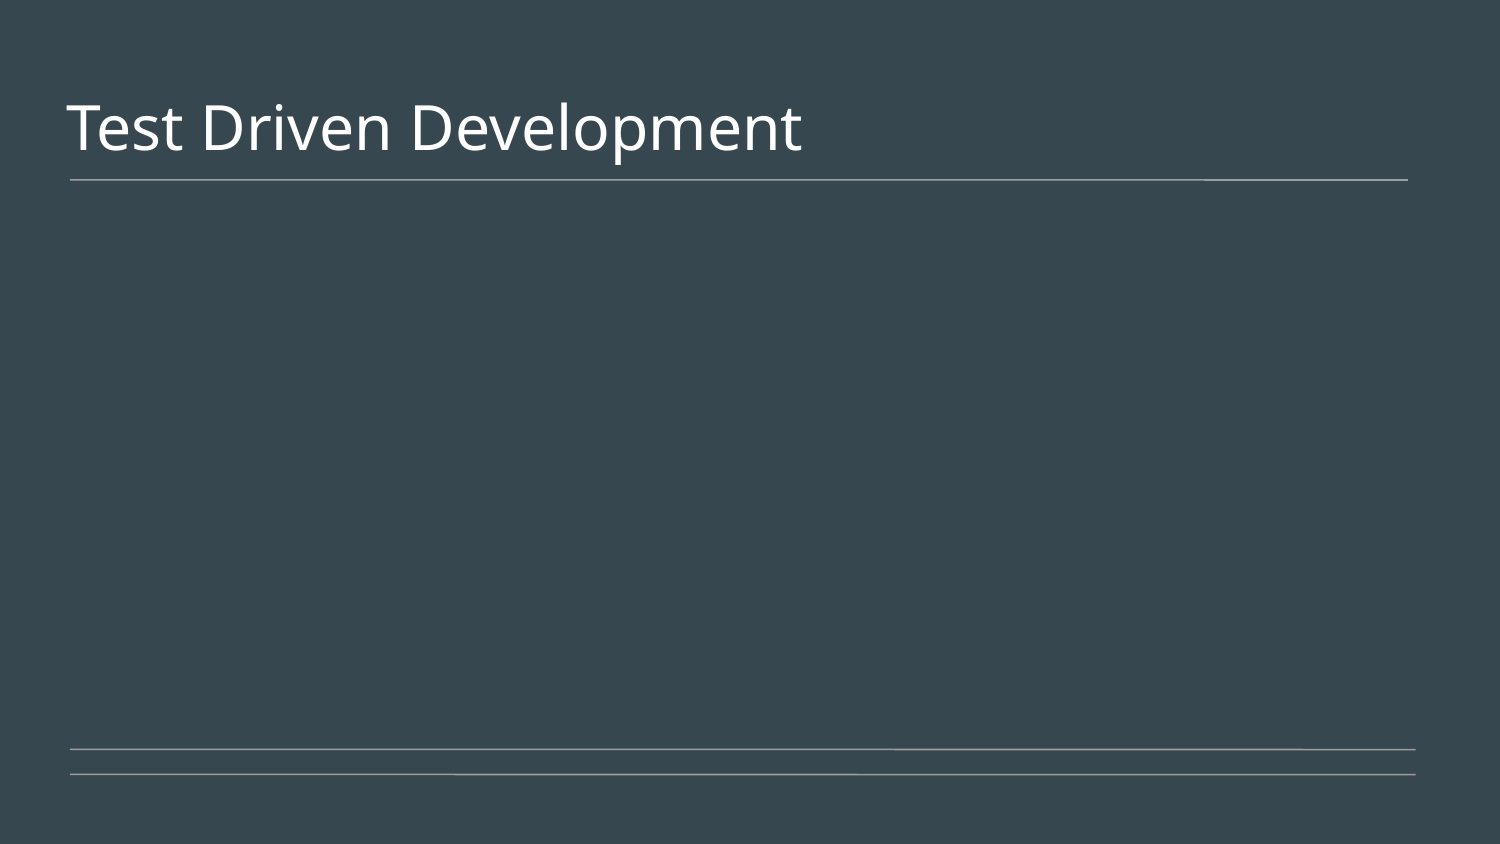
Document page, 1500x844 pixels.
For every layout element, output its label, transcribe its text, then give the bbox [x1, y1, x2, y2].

title Test Driven Development [51, 72, 1449, 167]
